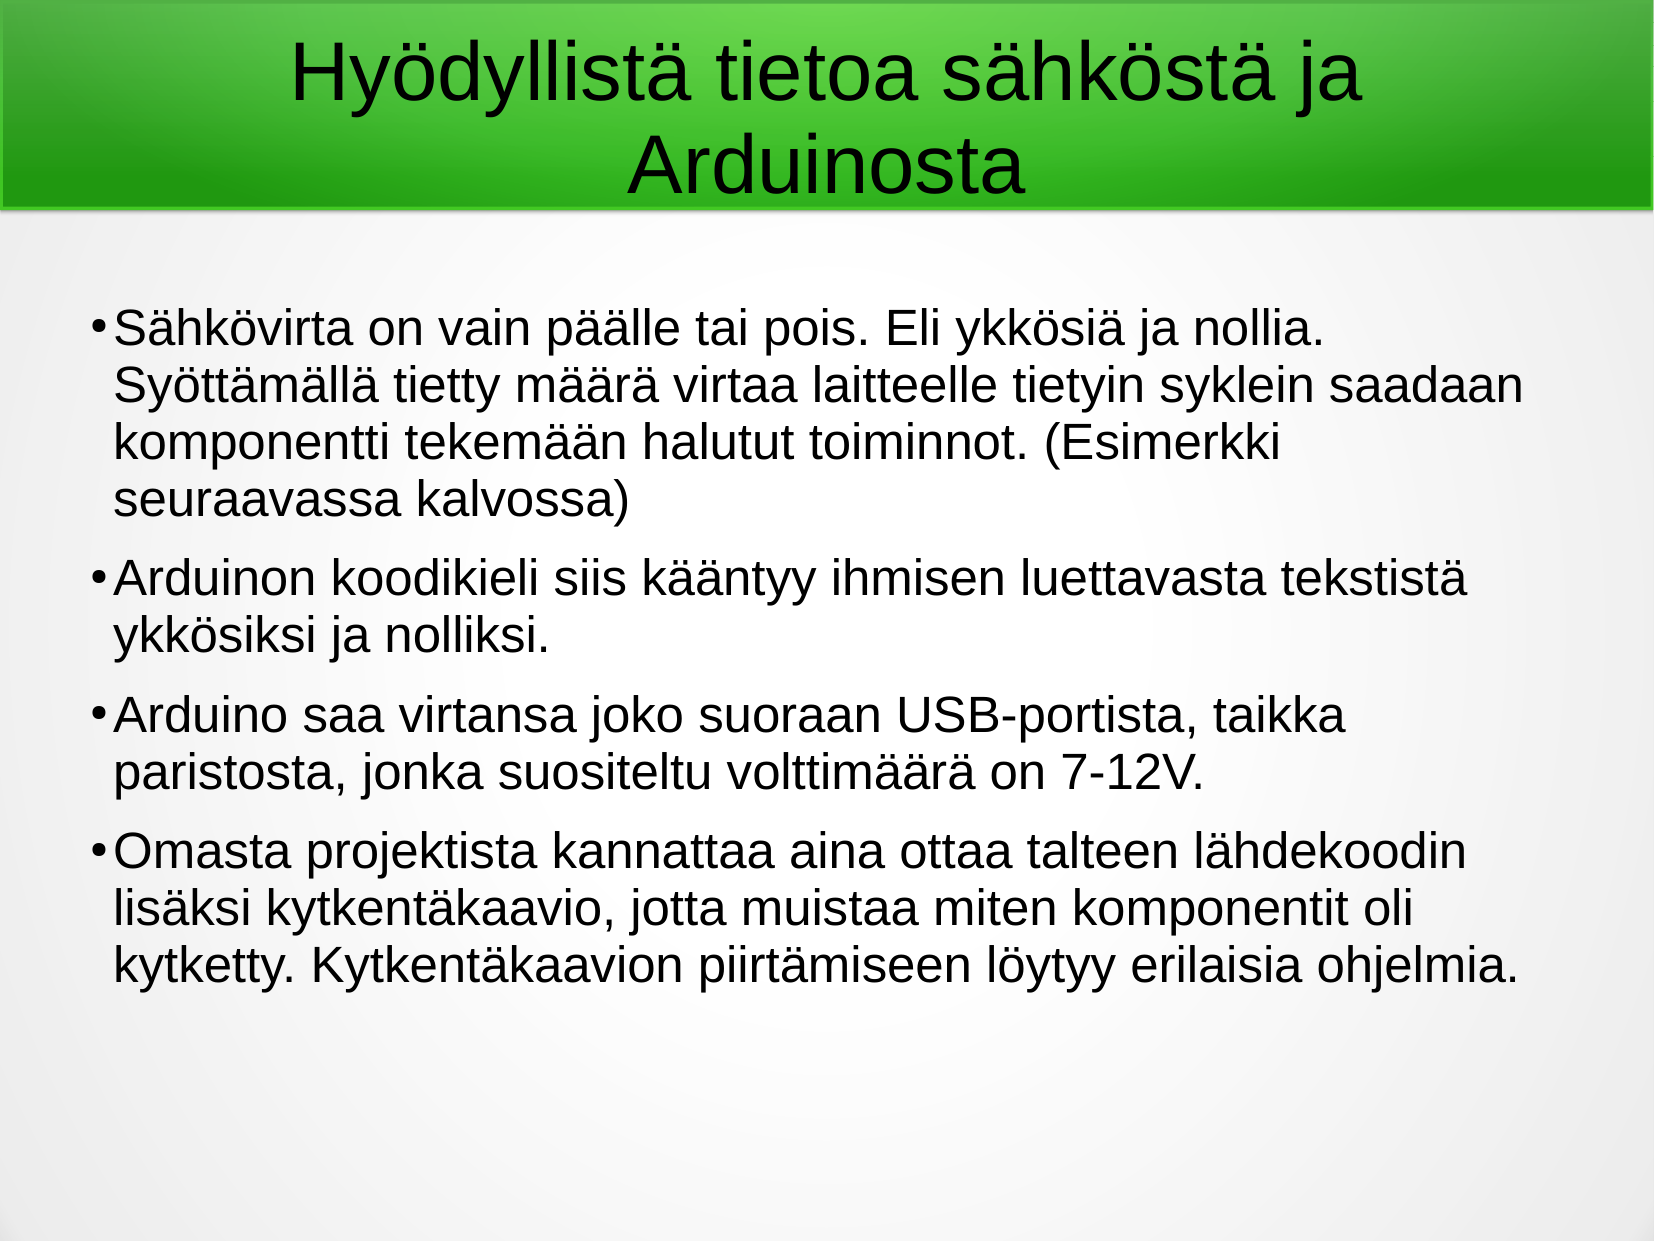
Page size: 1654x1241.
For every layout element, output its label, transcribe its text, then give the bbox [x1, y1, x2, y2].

title Hyödyllistä tietoa sähköstä ja Arduinosta [82, 24, 1571, 212]
list Sähkövirta on vain päälle tai pois. Eli ykkösiä ja nollia. Syöttämällä tietty määrä virtaa laitteelle tietyin syklein saadaan komponentti tekemään halutut toiminnot. (Esimerkki seuraavassa kalvossa) Arduinon koodikieli siis kääntyy ihmisen luettavasta tekstistä ykkösiksi ja nolliksi. Arduino saa virtansa joko suoraan USB-portista, taikka paristosta, jonka suositeltu volttimäärä on 7-12V. Omasta projektista kannattaa aina ottaa talteen lähdekoodin lisäksi kytkentäkaavio, jotta muistaa miten komponentit oli kytketty. Kytkentäkaavion piirtämiseen löytyy erilaisia ohjelmia. [82, 299, 1571, 1019]
